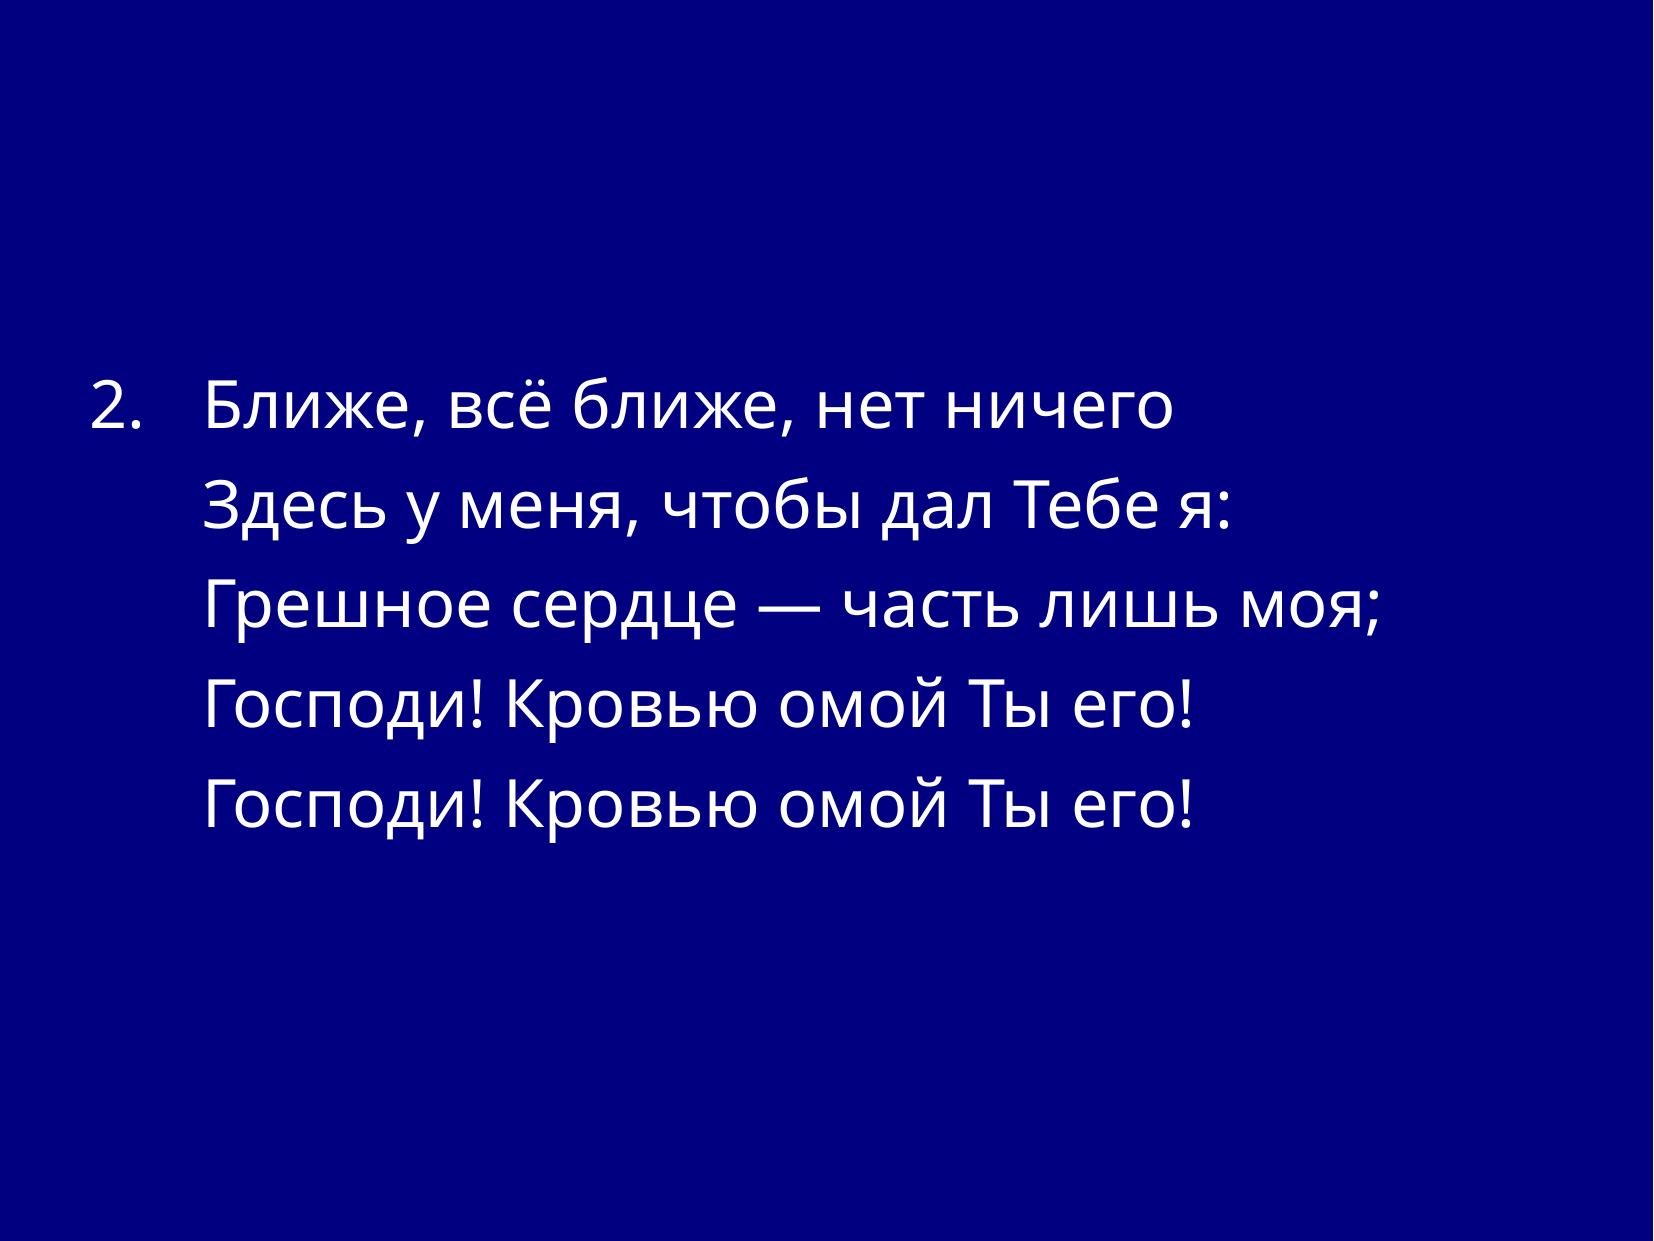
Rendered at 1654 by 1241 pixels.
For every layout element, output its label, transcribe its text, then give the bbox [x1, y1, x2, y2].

text_box 2. Ближе, всё ближе, нет ничего Здесь у меня, чтобы дал Тебе я: Грешное сердце — часть лишь моя; Господи! Кровью омой Ты его! Господи! Кровью омой Ты его! [75, 150, 1576, 1163]
